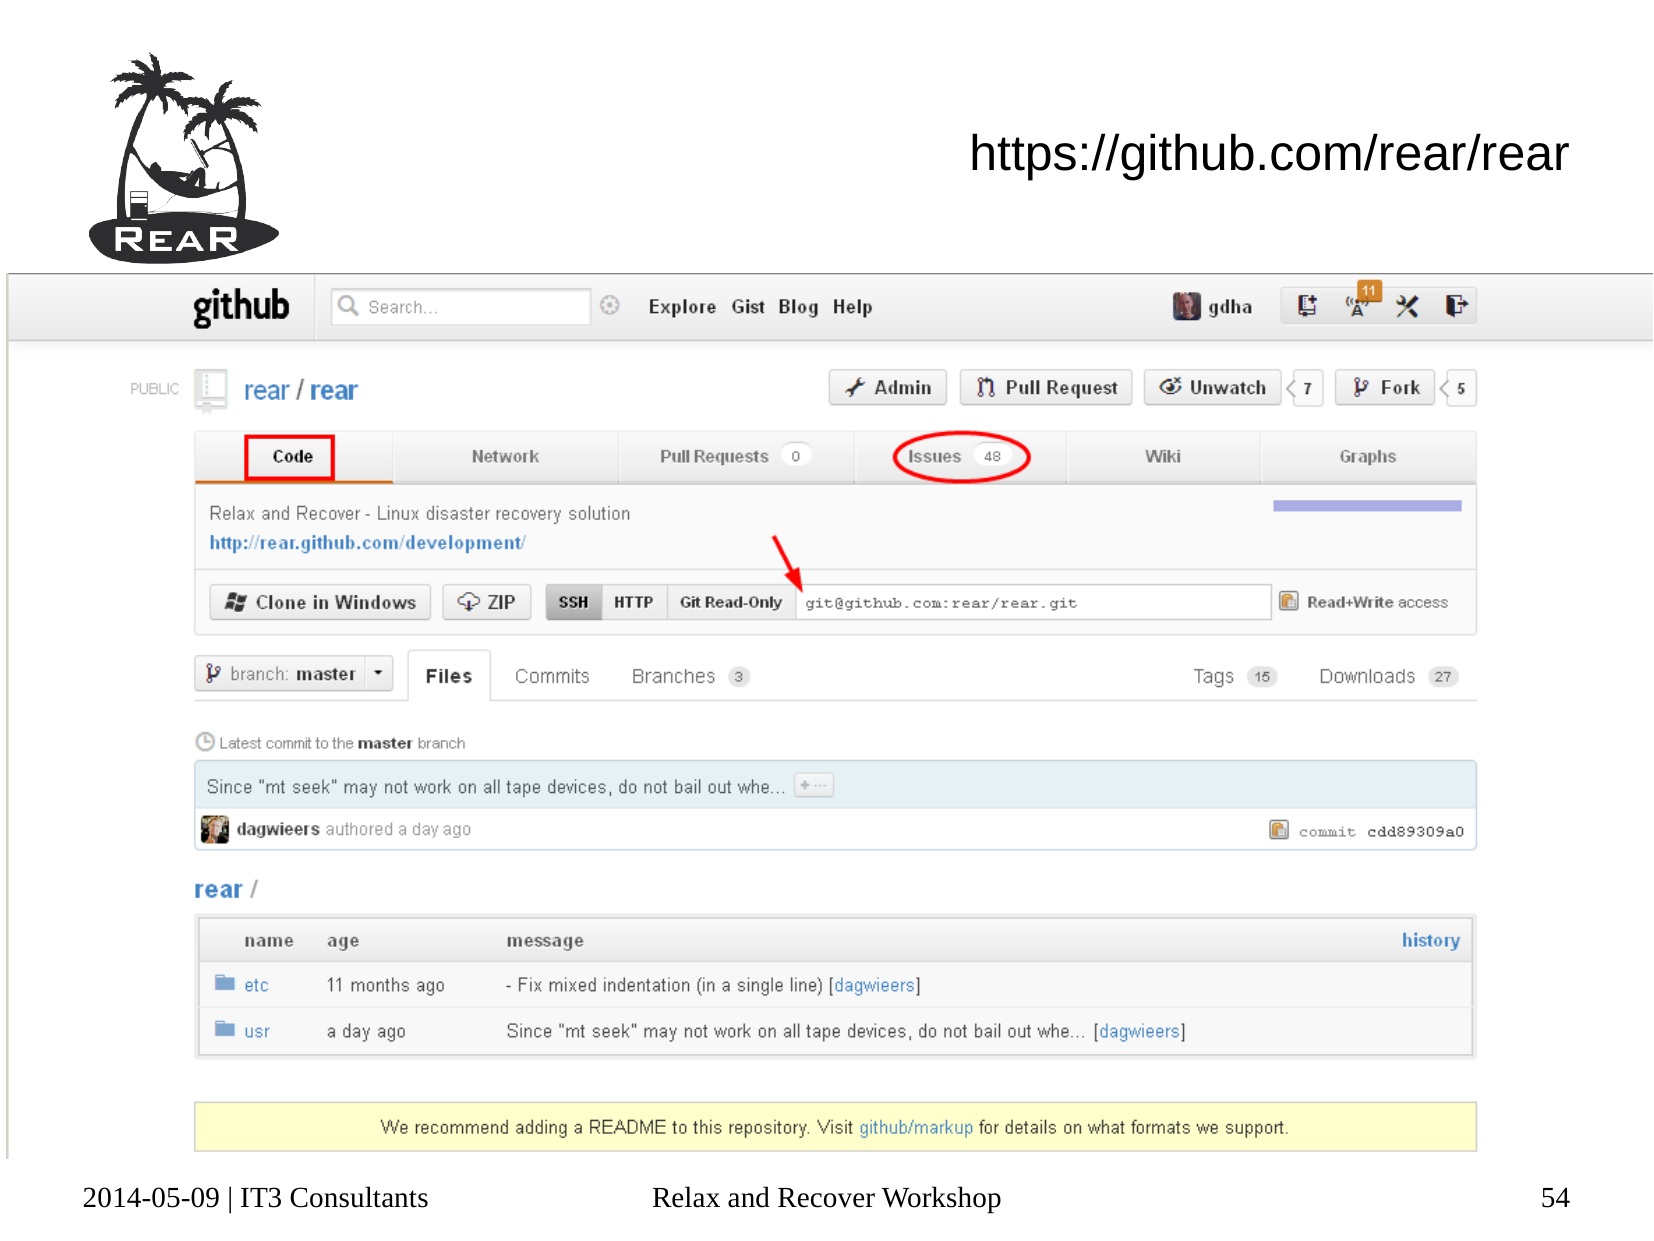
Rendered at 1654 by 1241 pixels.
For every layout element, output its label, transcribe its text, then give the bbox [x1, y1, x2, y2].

picture [88, 52, 279, 266]
title https://github.com/rear/rear [295, 49, 1571, 257]
picture [6, 273, 1653, 1159]
